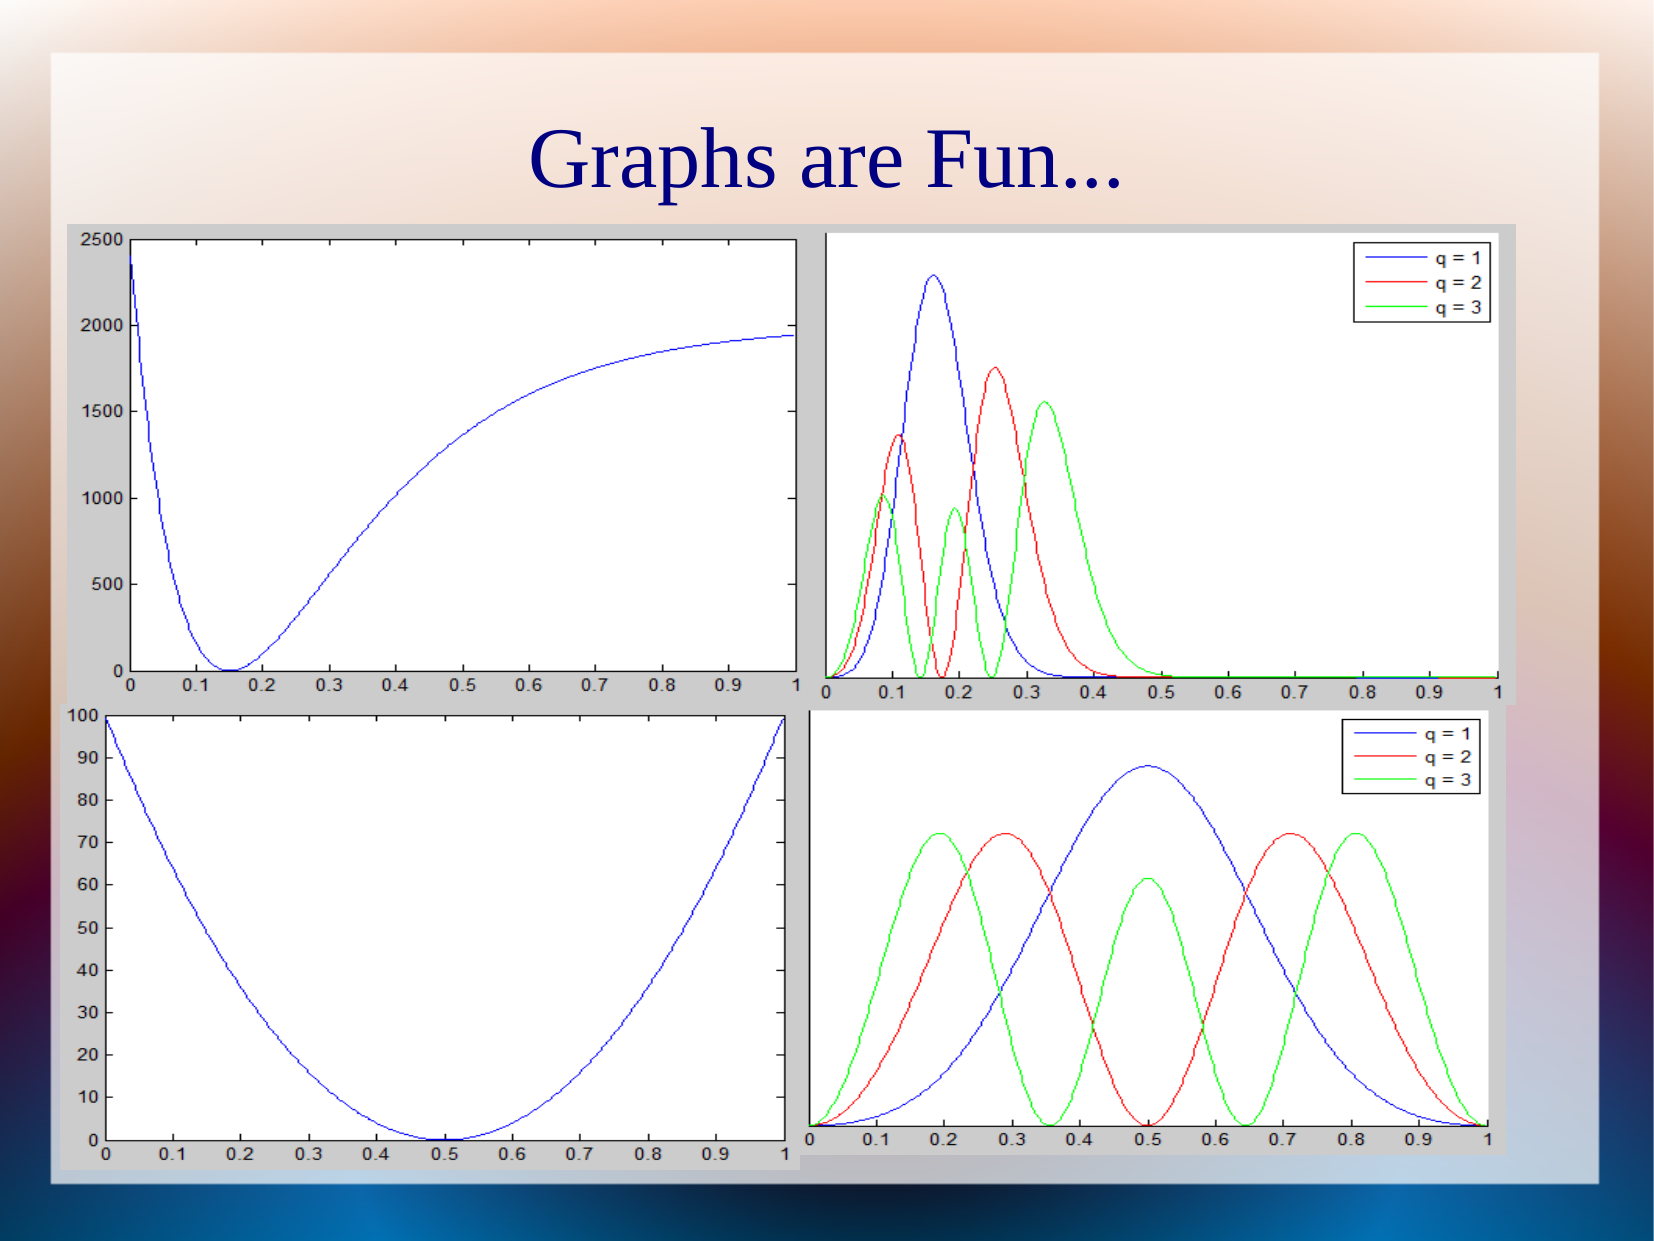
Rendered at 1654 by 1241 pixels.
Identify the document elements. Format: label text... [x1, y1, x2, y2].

picture [0, 0, 1654, 1241]
title Graphs are Fun... [82, 55, 1571, 263]
